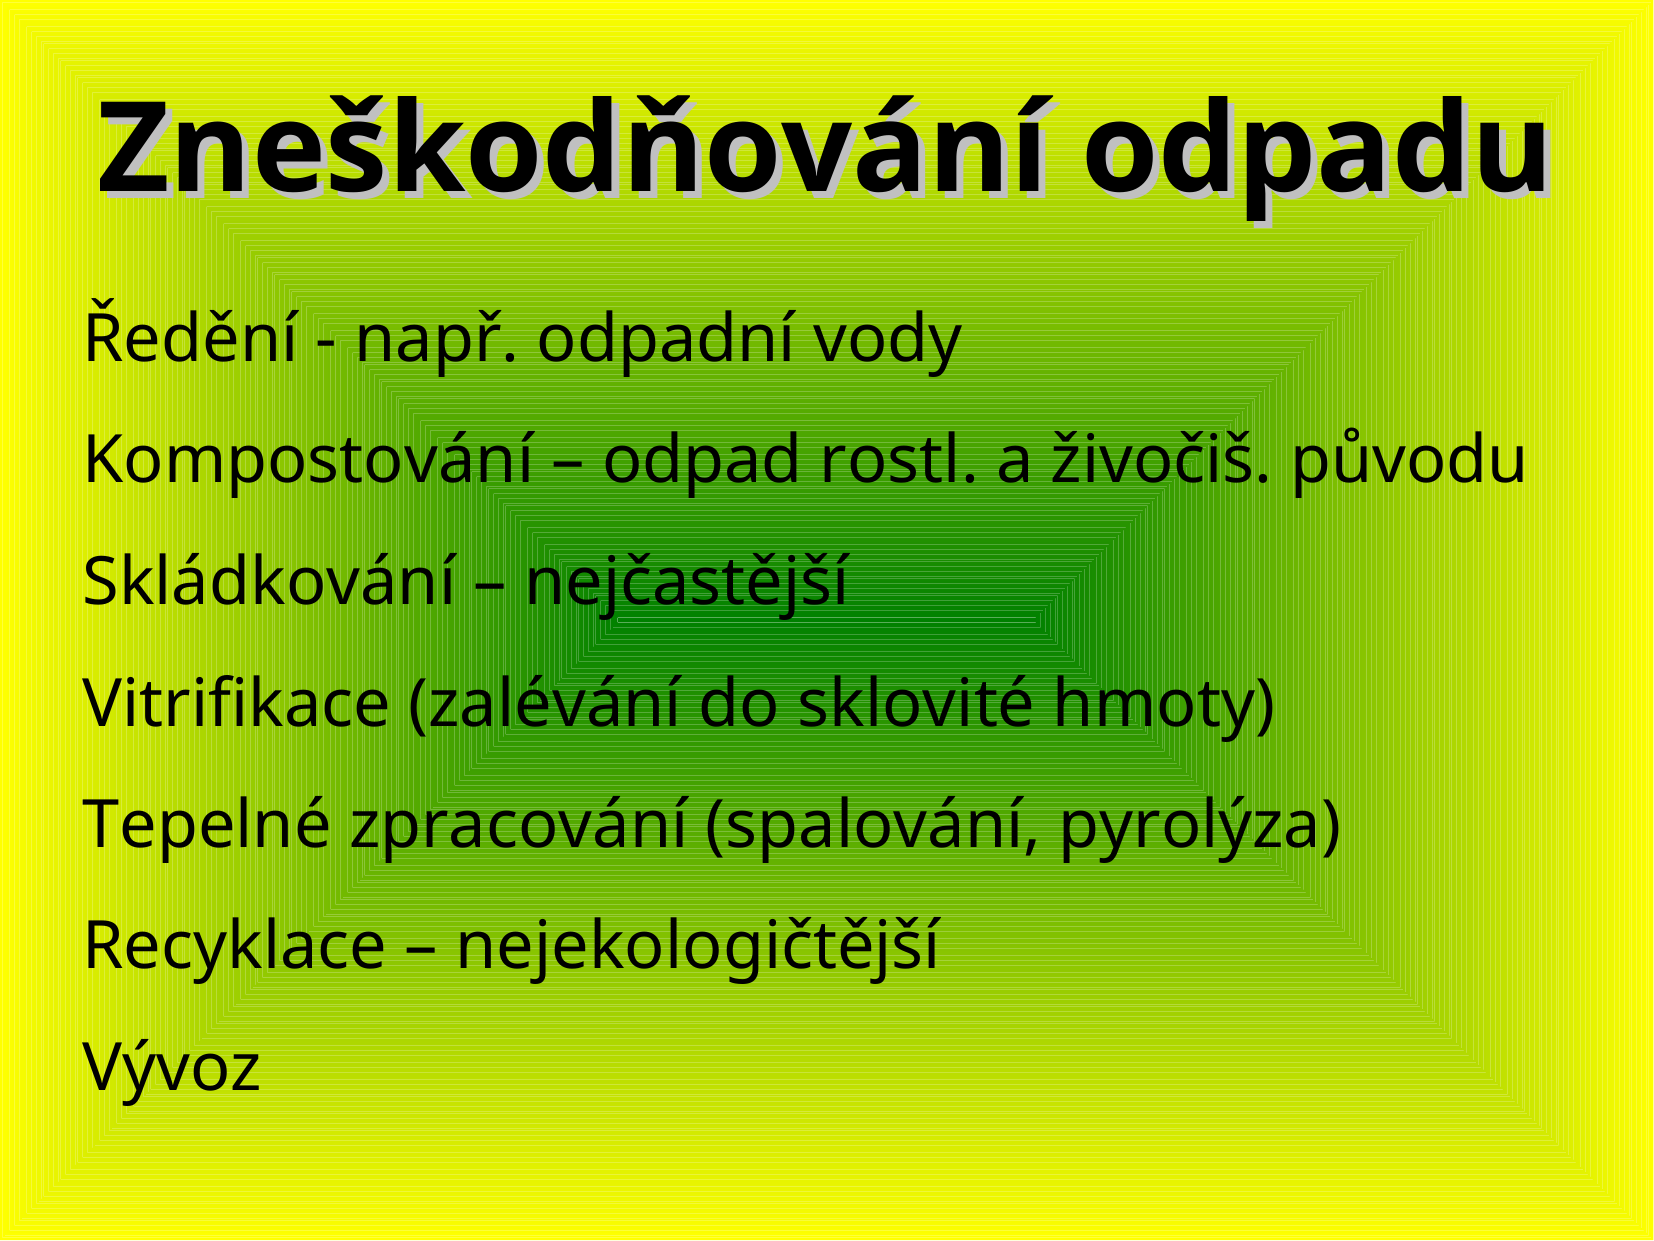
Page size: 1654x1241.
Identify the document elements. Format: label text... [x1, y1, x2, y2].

text_box Zneškodňování odpadu [82, 49, 1571, 257]
text_box Ředění - např. odpadní vody Kompostování – odpad rostl. a živočiš. původu Skládkování – nejčastější Vitrifikace (zalévání do sklovité hmoty)‏ Tepelné zpracování (spalování, pyrolýza)‏ Recyklace – nejekologičtější Vývoz [82, 290, 1571, 1152]
